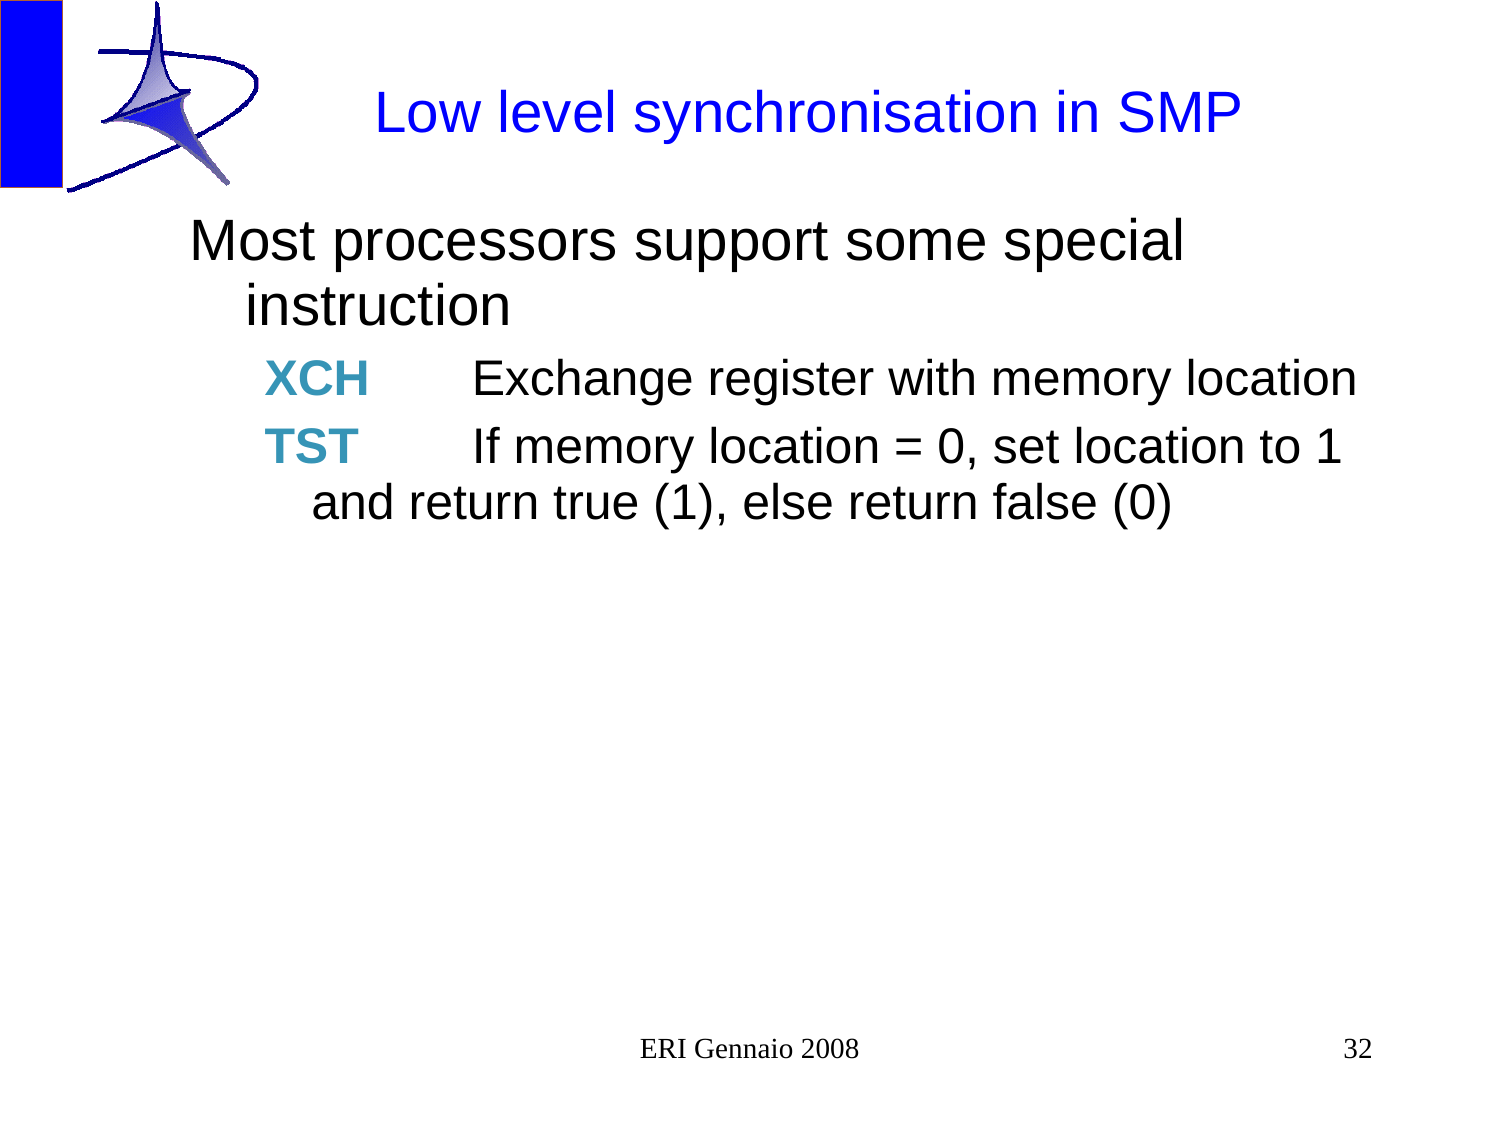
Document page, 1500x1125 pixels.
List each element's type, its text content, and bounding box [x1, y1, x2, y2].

picture [62, 0, 263, 197]
list Most processors support some special instruction XCH Exchange register with memory location TST If memory location = 0, set location to 1 and return true (1), else return false (0) [174, 200, 1425, 576]
title Low level synchronisation in SMP [174, 61, 1425, 164]
